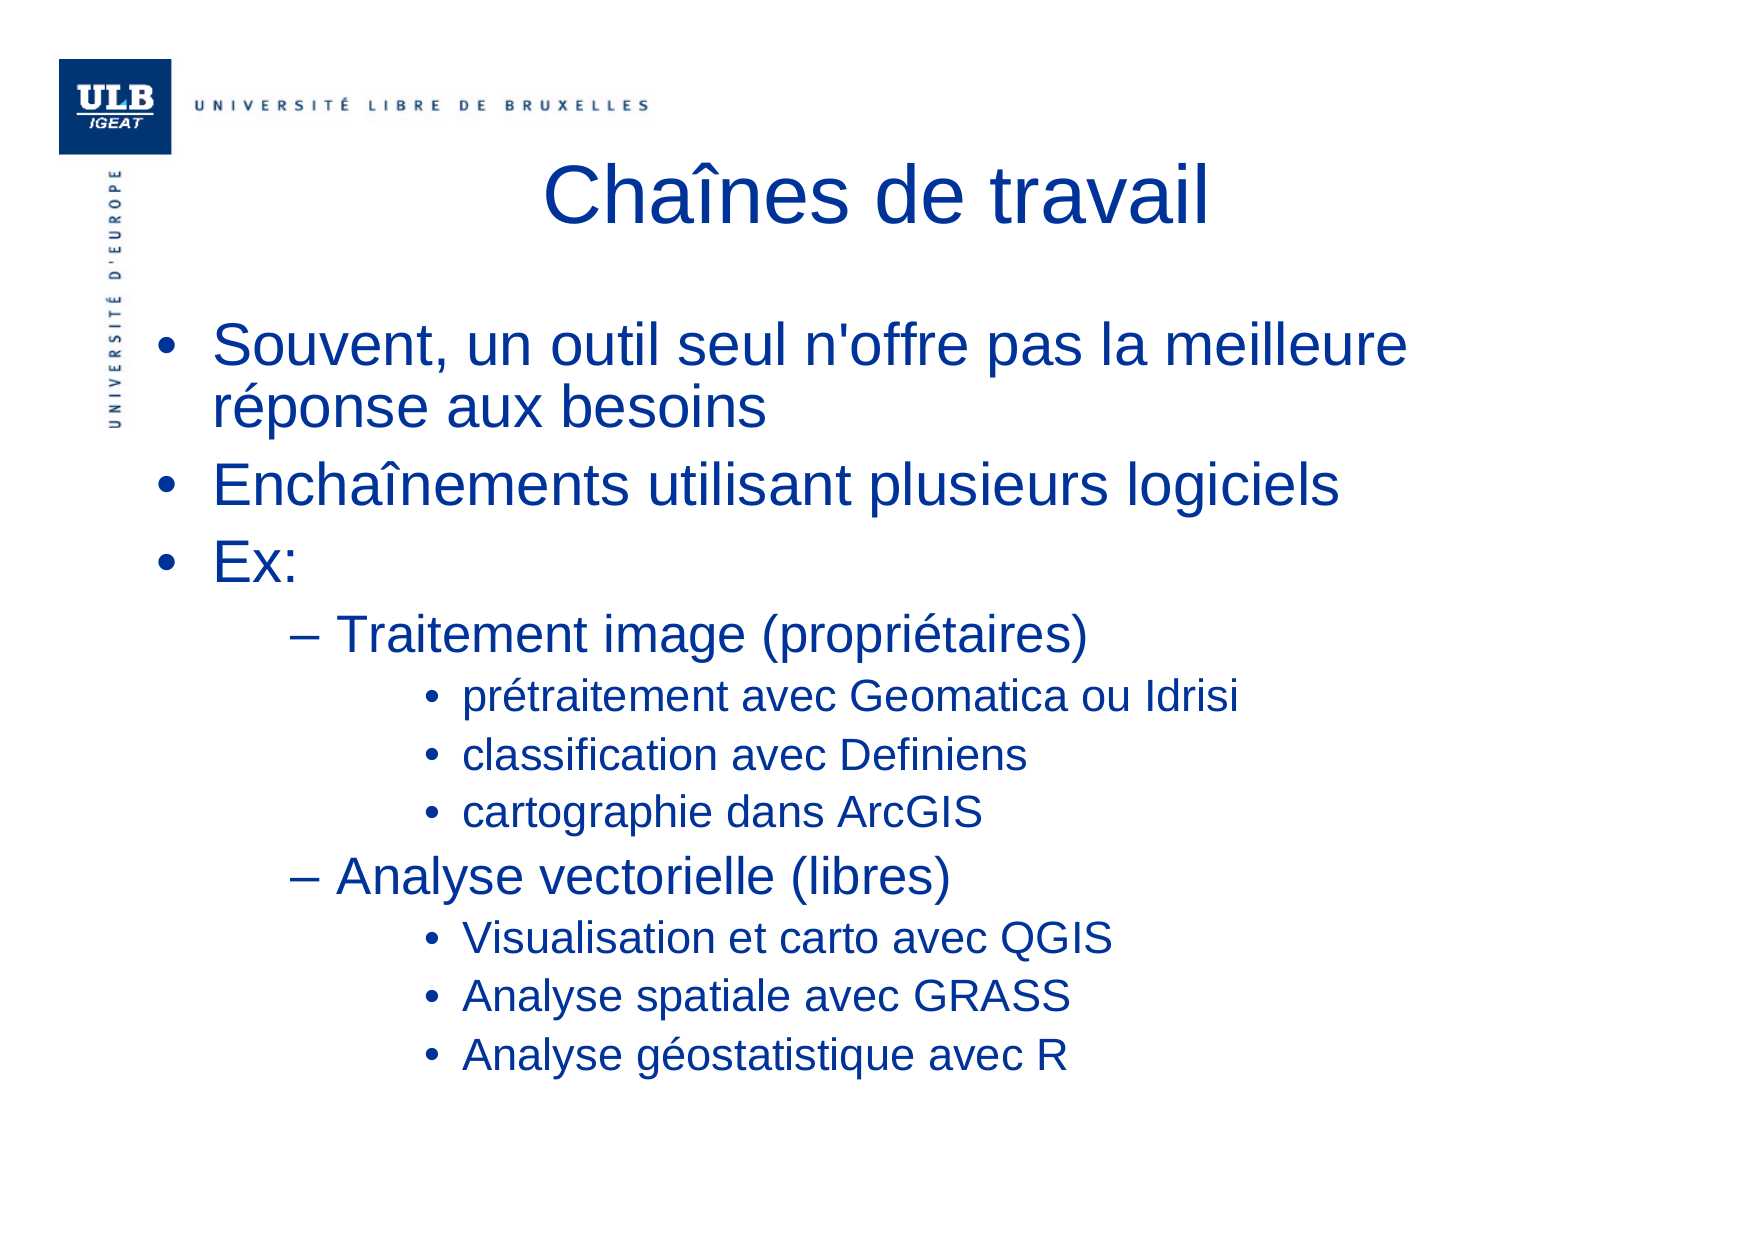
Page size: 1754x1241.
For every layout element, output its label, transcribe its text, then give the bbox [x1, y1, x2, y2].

title Chaînes de travail [140, 79, 1613, 315]
picture [59, 59, 1695, 1182]
list Souvent, un outil seul n'offre pas la meilleure réponse aux besoins Enchaînements utilisant plusieurs logiciels Ex: Traitement image (propriétaires) prétraitement avec Geomatica ou Idrisi classification avec Definiens cartographie dans ArcGIS Analyse vectorielle (libres) Visualisation et carto avec QGIS Analyse spatiale avec GRASS Analyse géostatistique avec R [105, 315, 1578, 1241]
